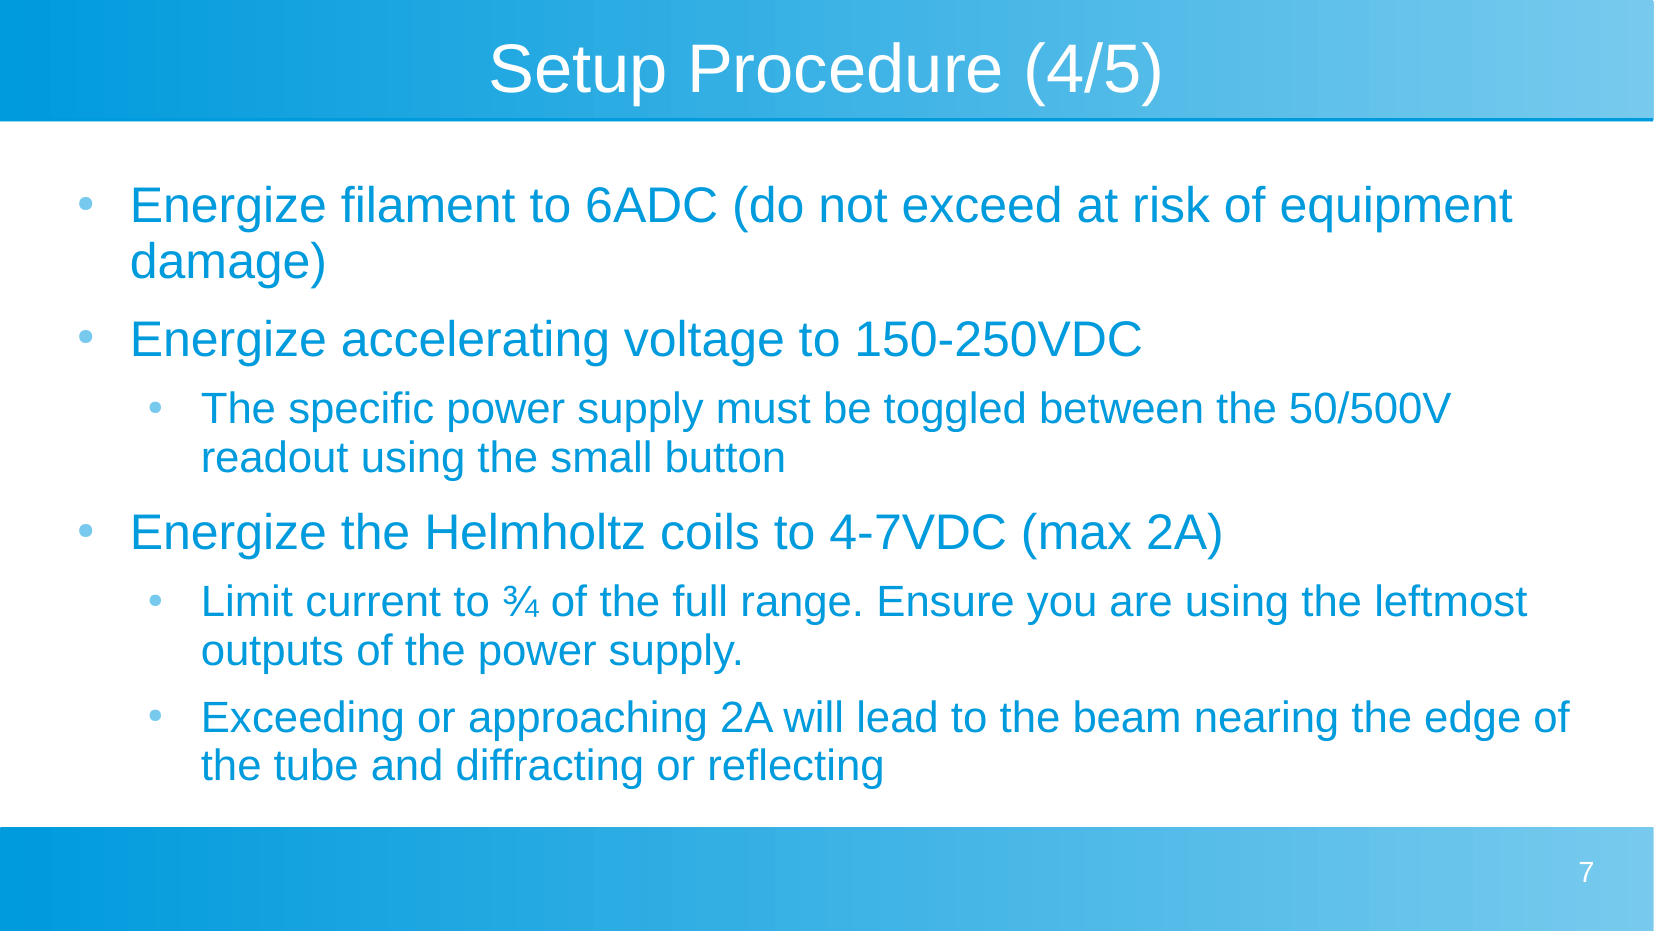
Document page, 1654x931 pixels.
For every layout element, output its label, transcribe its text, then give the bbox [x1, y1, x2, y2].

title Setup Procedure (4/5) [59, 29, 1595, 108]
list Energize filament to 6ADC (do not exceed at risk of equipment damage) Energize accelerating voltage to 150-250VDC The specific power supply must be toggled between the 50/500V readout using the small button Energize the Helmholtz coils to 4-7VDC (max 2A) Limit current to ¾ of the full range. Ensure you are using the leftmost outputs of the power supply. Exceeding or approaching 2A will lead to the beam nearing the edge of the tube and diffracting or reflecting [59, 177, 1595, 768]
